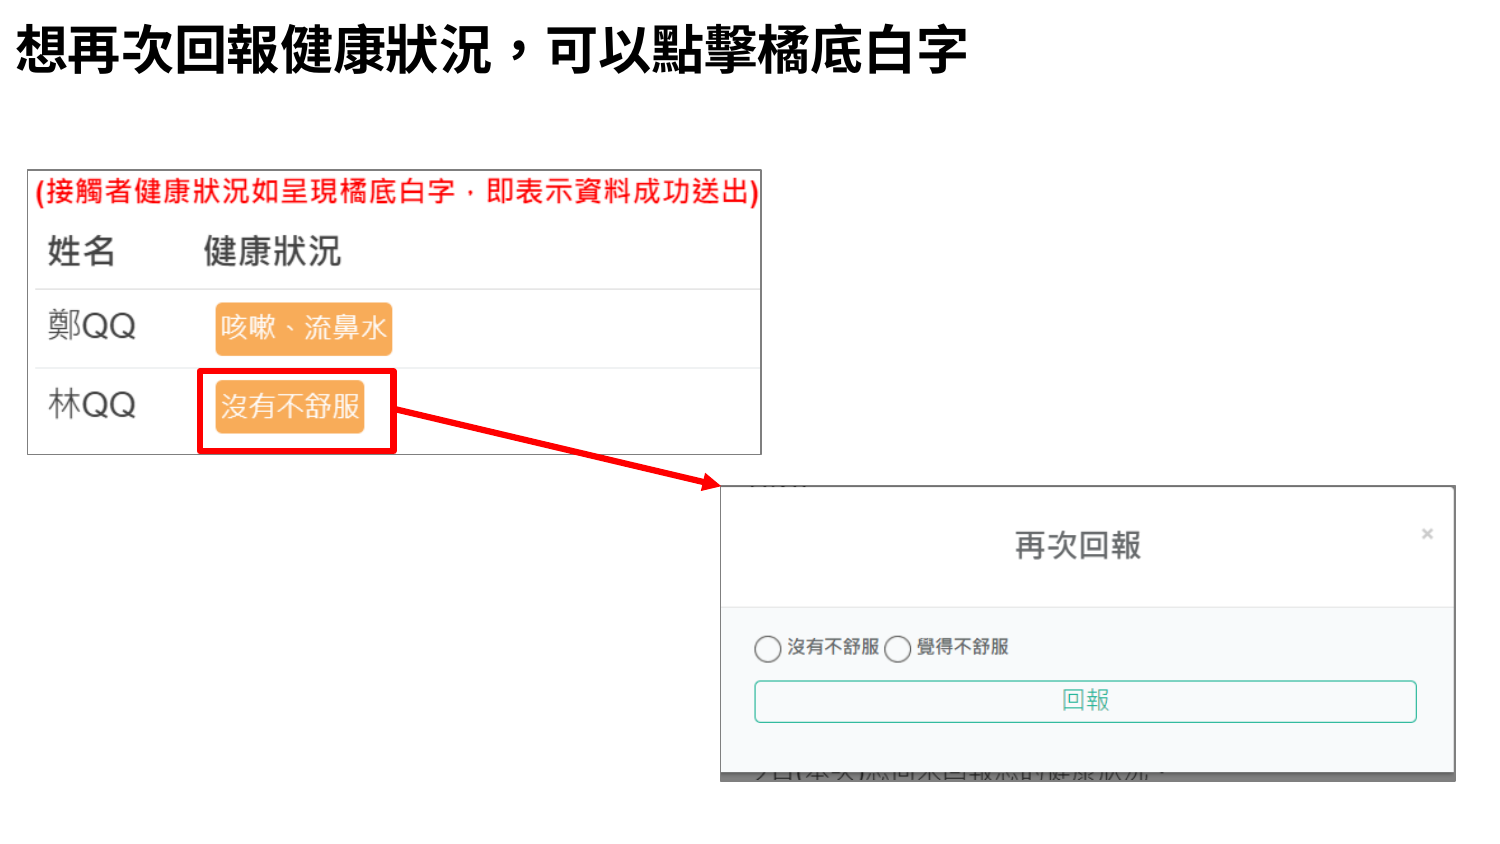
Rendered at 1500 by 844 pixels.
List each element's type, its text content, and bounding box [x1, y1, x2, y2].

picture [721, 486, 1455, 781]
picture [203, 374, 390, 448]
picture [28, 171, 761, 454]
picture [397, 414, 567, 454]
title 想再次回報健康狀況，可以點擊橘底白字 [0, 1, 1398, 96]
